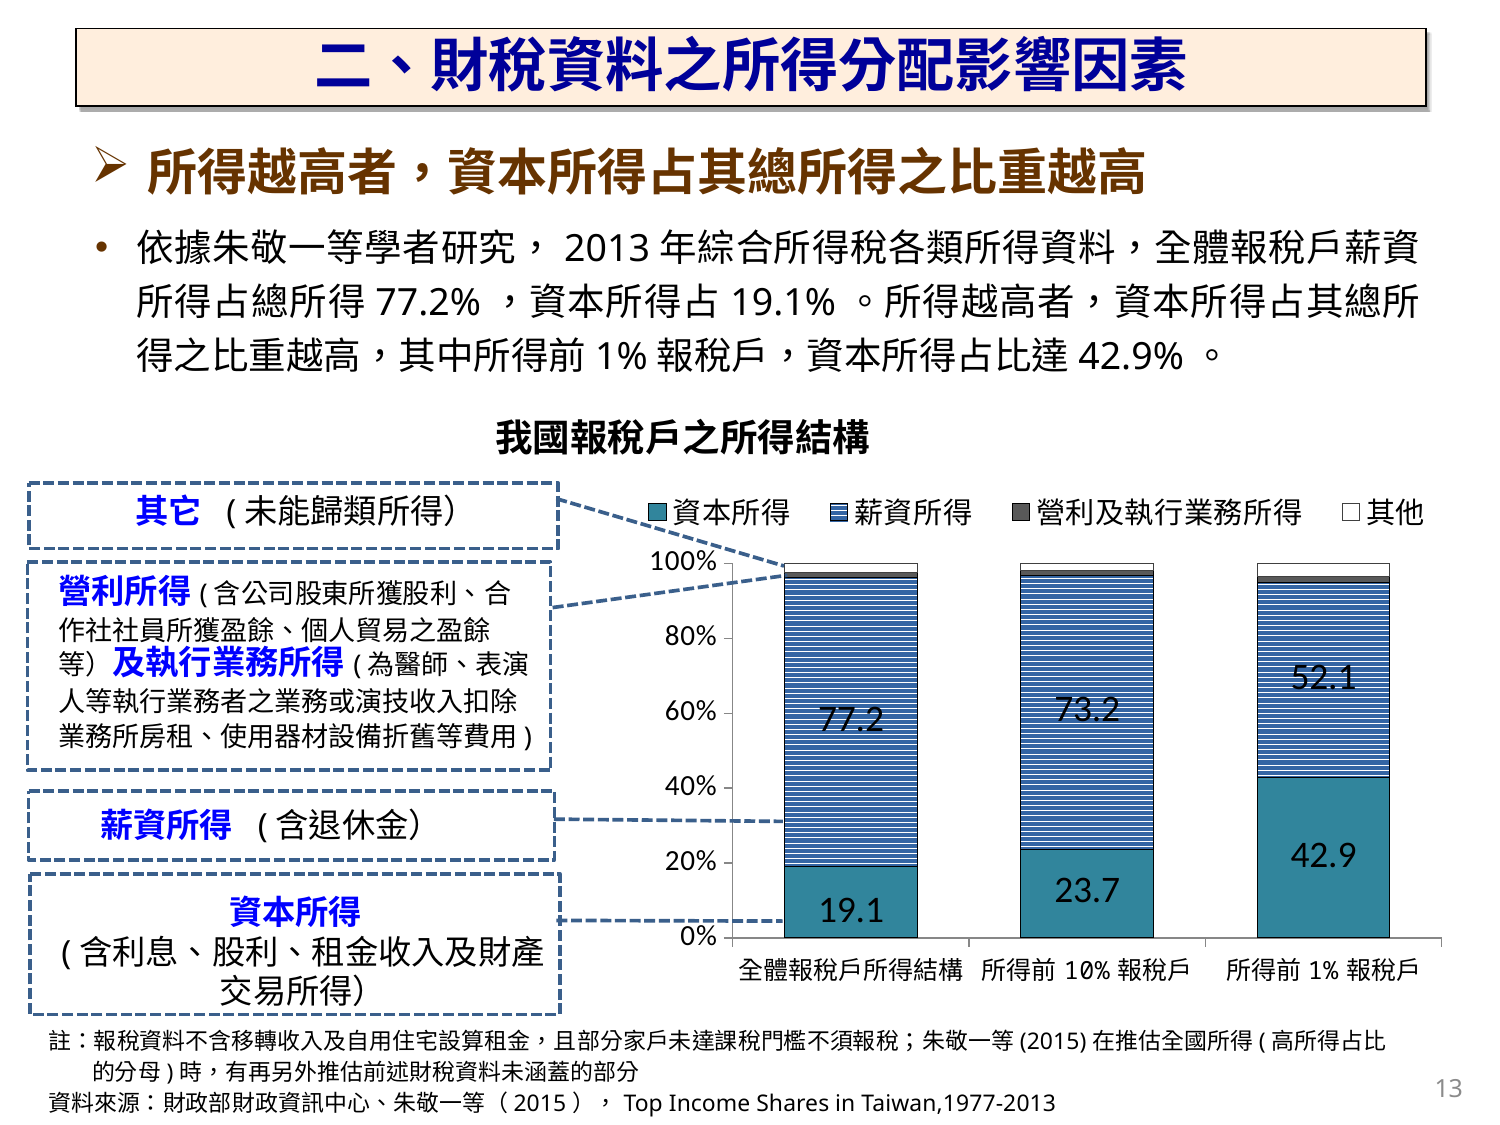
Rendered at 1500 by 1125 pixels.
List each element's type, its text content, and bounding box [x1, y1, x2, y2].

text_box 依據朱敬一等學者研究，2013年綜合所得稅各類所得資料，全體報稅戶薪資所得占總所得77.2%，資本所得占19.1%。所得越高者，資本所得占其總所得之比重越高，其中所得前1%報稅戶，資本所得占比達42.9%。 [64, 207, 1436, 398]
text_box 資本所得 (含利息、股利、租金收入及財產交易所得） [28, 883, 564, 1019]
text_box 二、財稅資料之所得分配影響因素 [76, 28, 1427, 106]
text_box 註：報稅資料不含移轉收入及自用住宅設算租金，且部分家戶未達課稅門檻不須報稅；朱敬一等(2015)在推估全國所得(高所得占比的分母)時，有再另外推估前述財稅資料未涵蓋的部分 資料來源：財政部財政資訊中心、朱敬一等（2015），Top Income Shares in Taiwan,1977-2013 [33, 1015, 1412, 1124]
text_box 其它 (未能歸類所得） [98, 483, 514, 538]
text_box 所得越高者，資本所得占其總所得之比重越高 [76, 135, 1223, 209]
chart [619, 470, 1470, 1026]
slide_number <編號> [1128, 1059, 1478, 1120]
text_box 營利所得(含公司股東所獲股利、合作社社員所獲盈餘、個人貿易之盈餘等）及執行業務所得(為醫師、表演人等執行業務者之業務或演技收入扣除業務所房租、使用器材設備折舊等費用) [28, 567, 551, 760]
text_box 薪資所得 (含退休金） [0, 796, 551, 852]
text_box 我國報稅戶之所得結構 [479, 406, 892, 466]
